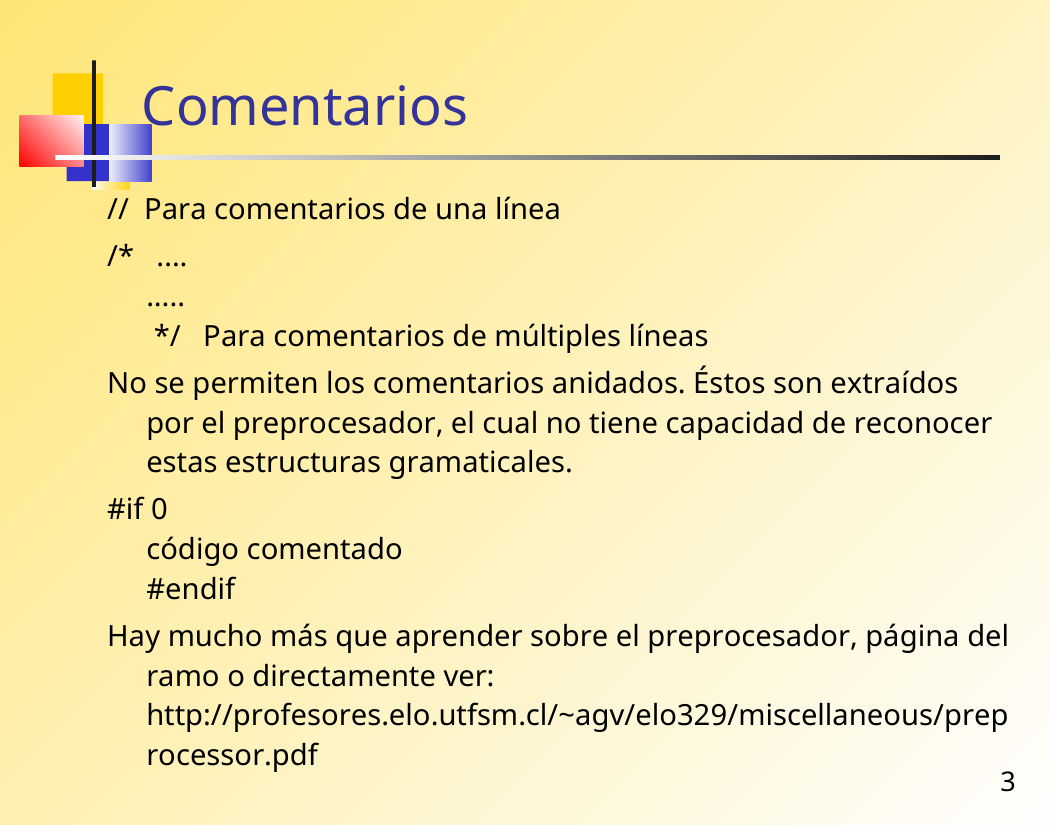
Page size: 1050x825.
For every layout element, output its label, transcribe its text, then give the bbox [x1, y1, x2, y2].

title Comentarios [131, 27, 1026, 148]
list // Para comentarios de una línea /* .... ..... */ Para comentarios de múltiples líneas No se permiten los comentarios anidados. Éstos son extraídos por el preprocesador, el cual no tiene capacidad de reconocer estas estructuras gramaticales. #if 0 código comentado #endif Hay mucho más que aprender sobre el preprocesador, página del ramo o directamente ver: http://profesores.elo.utfsm.cl/~agv/elo329/miscellaneous/preprocessor.pdf [96, 183, 1024, 744]
